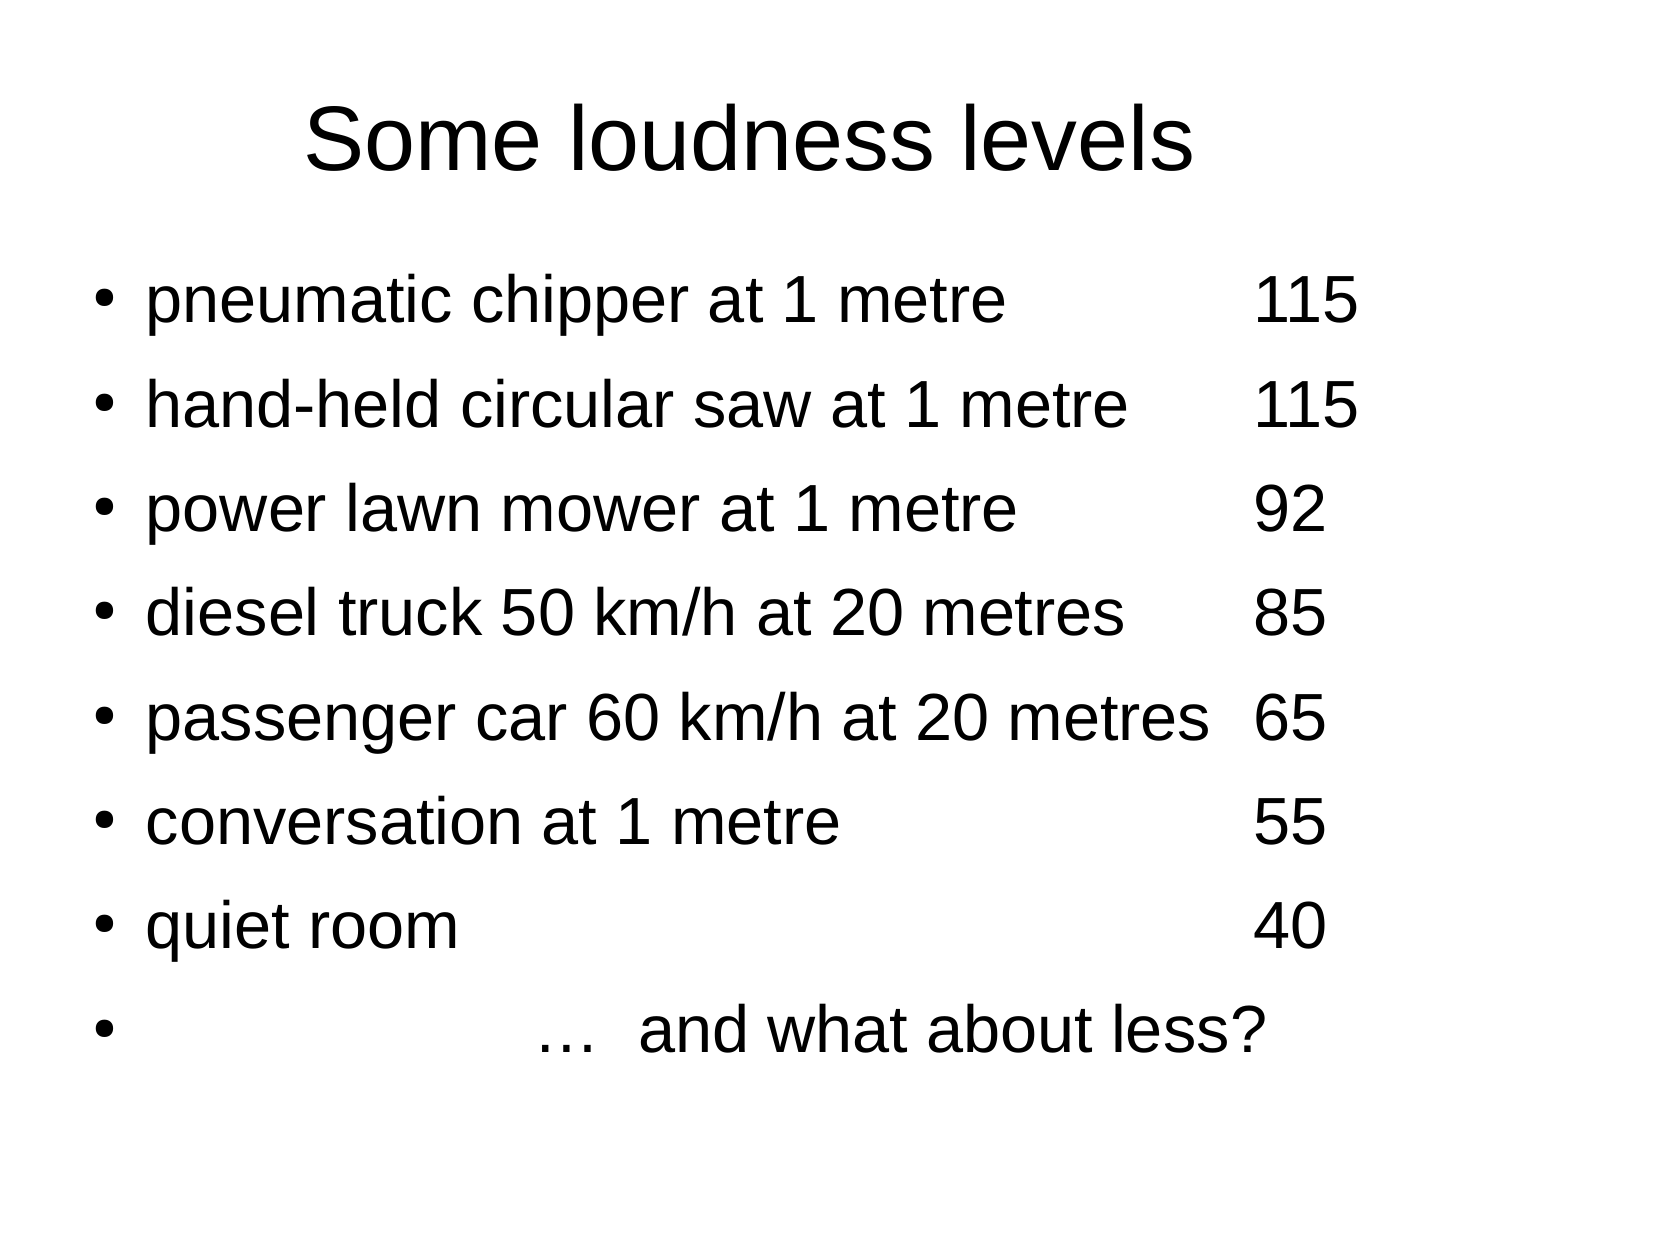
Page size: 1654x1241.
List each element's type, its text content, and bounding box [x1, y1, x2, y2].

title Some loudness levels [75, 21, 1425, 257]
list pneumatic chipper at 1 metre 115 hand-held circular saw at 1 metre 115 power lawn mower at 1 metre 92 diesel truck 50 km/h at 20 metres 85 passenger car 60 km/h at 20 metres 65 conversation at 1 metre 55 quiet room 40 … and what about less? [75, 262, 1425, 1068]
